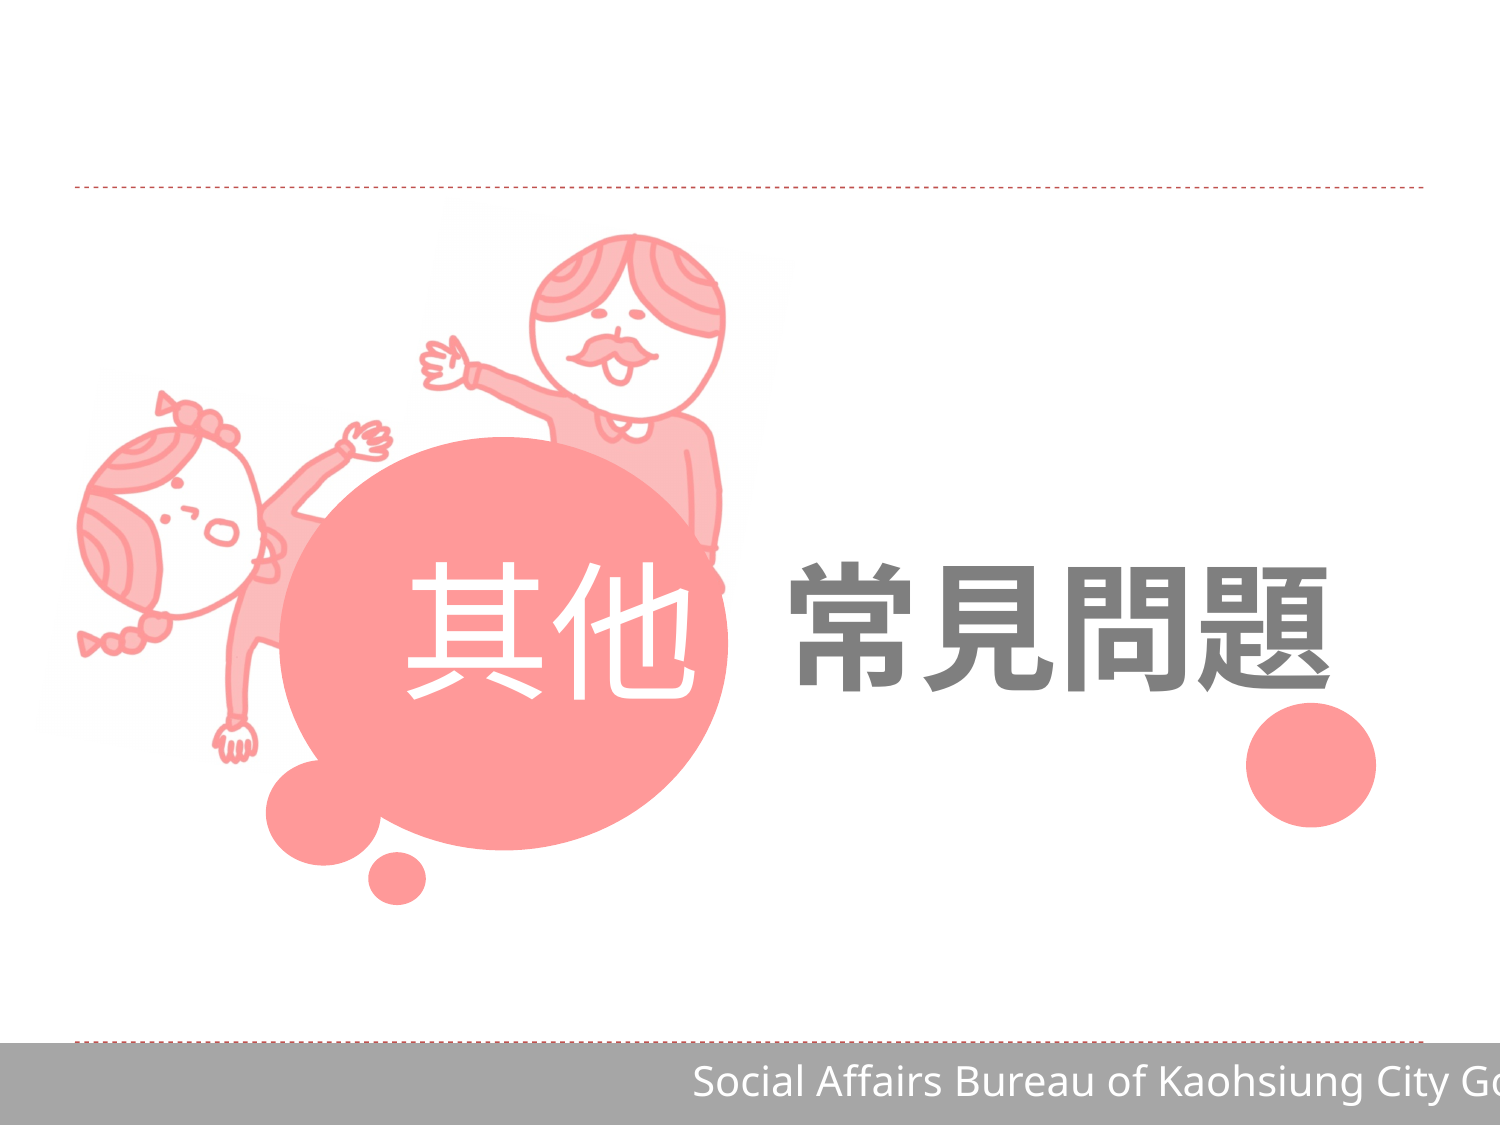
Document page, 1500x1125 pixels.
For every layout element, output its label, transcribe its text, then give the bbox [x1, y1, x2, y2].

text_box [368, 852, 426, 906]
picture [34, 196, 795, 776]
text_box [1246, 702, 1377, 828]
text_box Social Affairs Bureau of Kaohsiung City Government [0, 1043, 1500, 1125]
text_box 其他 [385, 531, 1213, 731]
text_box [265, 437, 707, 866]
list 常見問題 [702, 533, 1353, 733]
